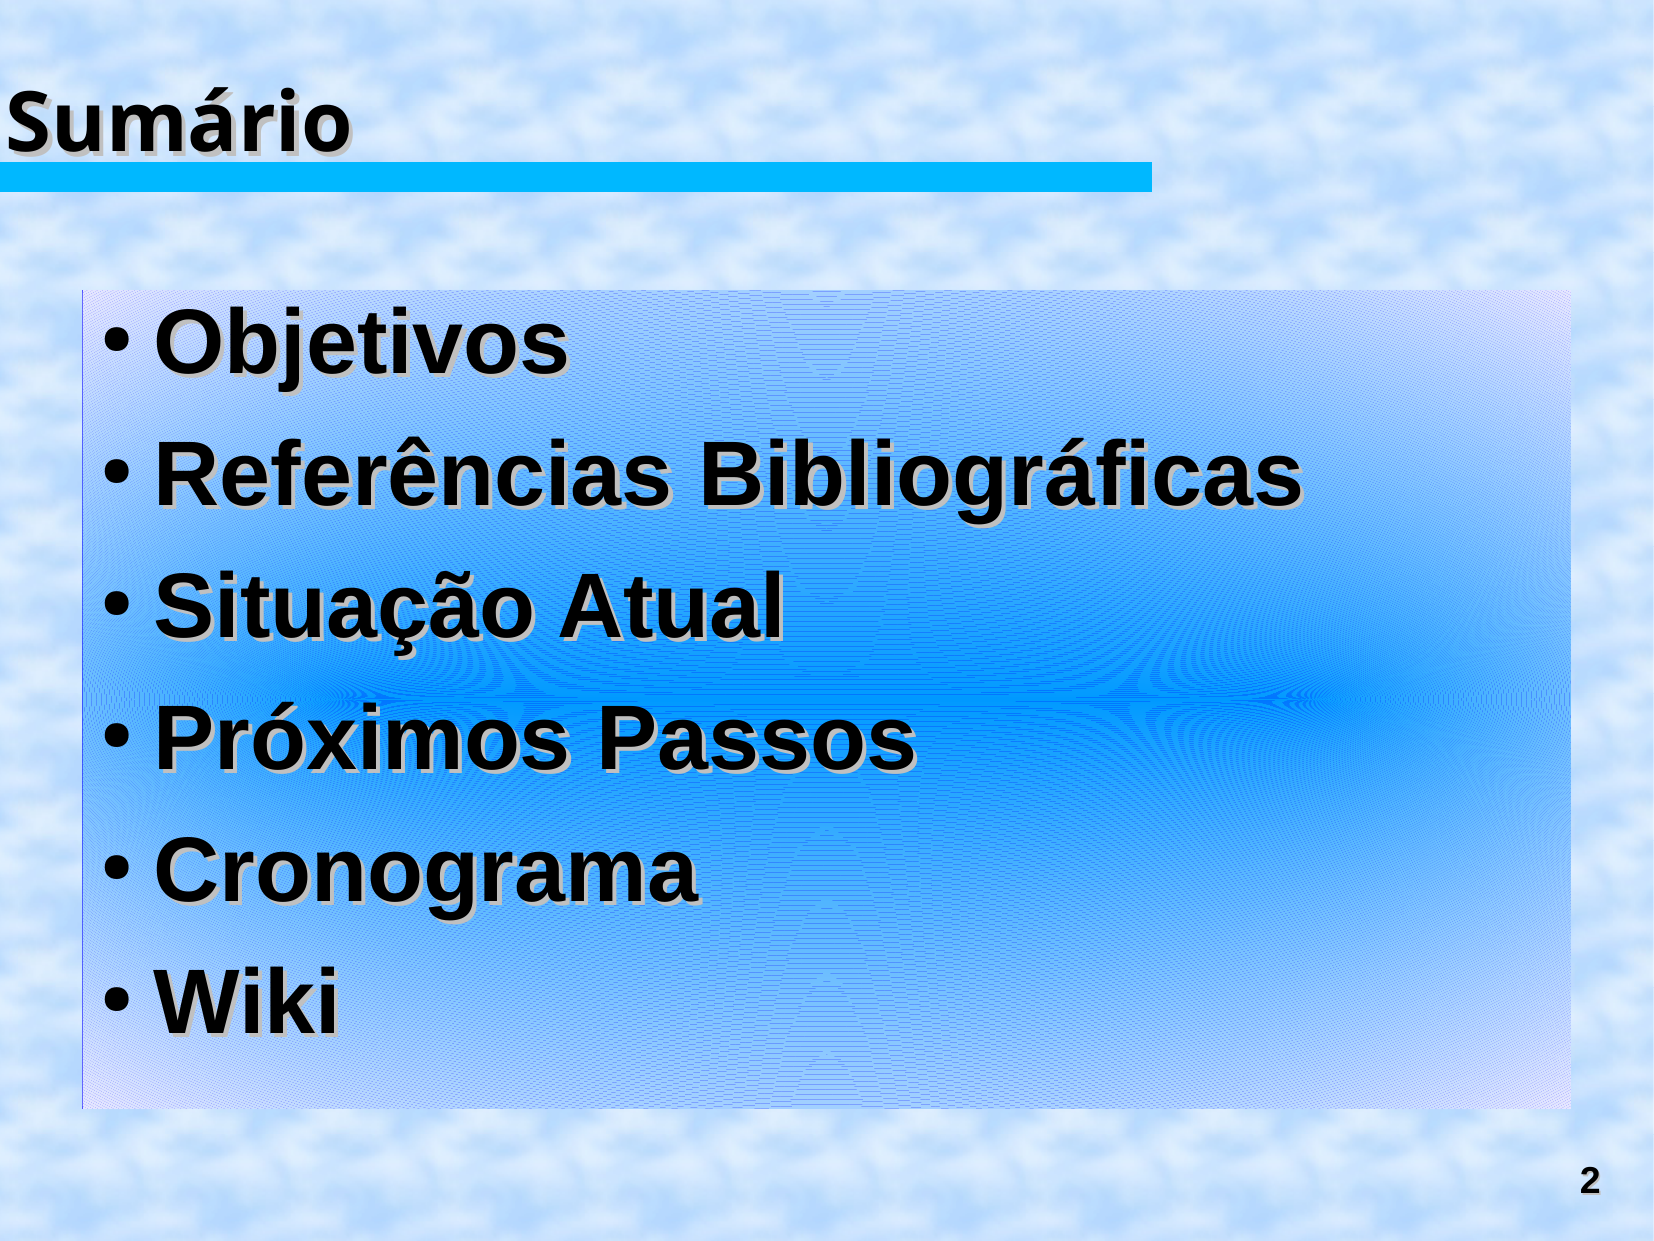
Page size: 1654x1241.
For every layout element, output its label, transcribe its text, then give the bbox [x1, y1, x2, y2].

title Sumário [5, 5, 1548, 233]
picture [0, 0, 1654, 1241]
text_box <número> [1564, 1152, 1625, 1211]
list Objetivos Referências Bibliográficas Situação Atual Próximos Passos Cronograma Wiki [82, 290, 1571, 1109]
